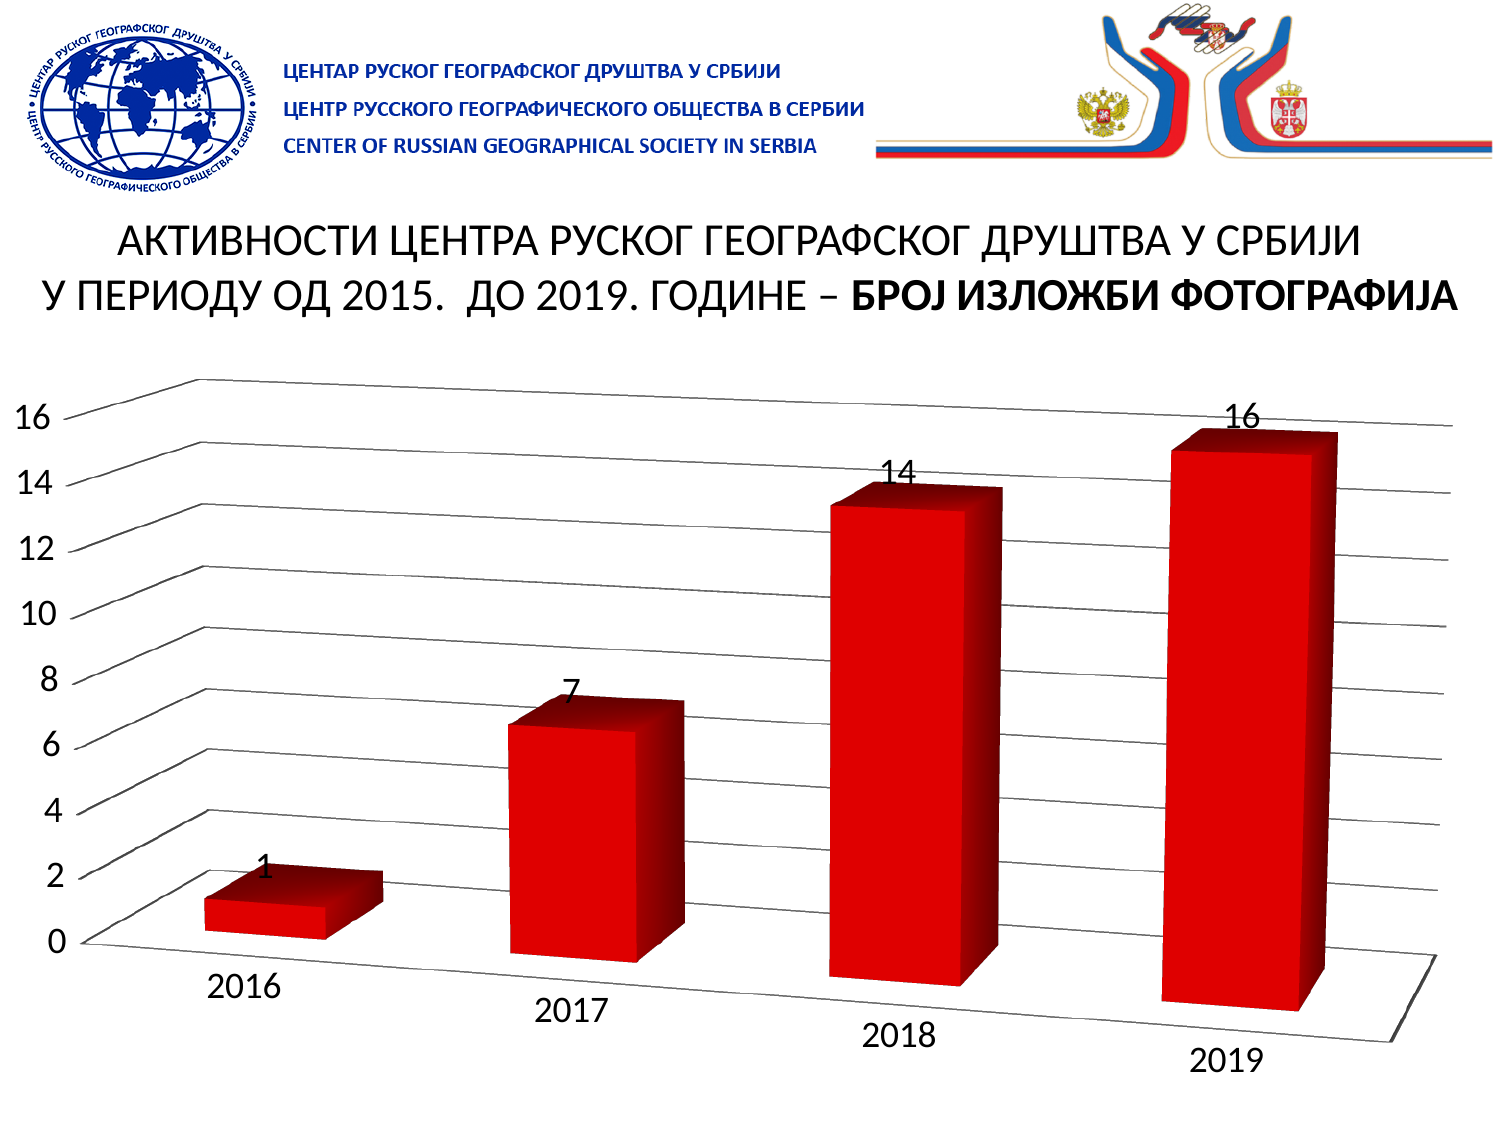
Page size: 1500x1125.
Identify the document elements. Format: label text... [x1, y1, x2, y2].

picture [12, 0, 1500, 202]
title АКТИВНОСТИ ЦЕНТРА РУСКОГ ГЕОГРАФСКОГ ДРУШТВА У СРБИЈИ У ПЕРИОДУ ОД 2015. ДО 2019. ГОДИНЕ – БРОЈ ИЗЛОЖБИ ФОТОГРАФИЈА [0, 201, 1500, 328]
chart [0, 350, 1500, 1125]
